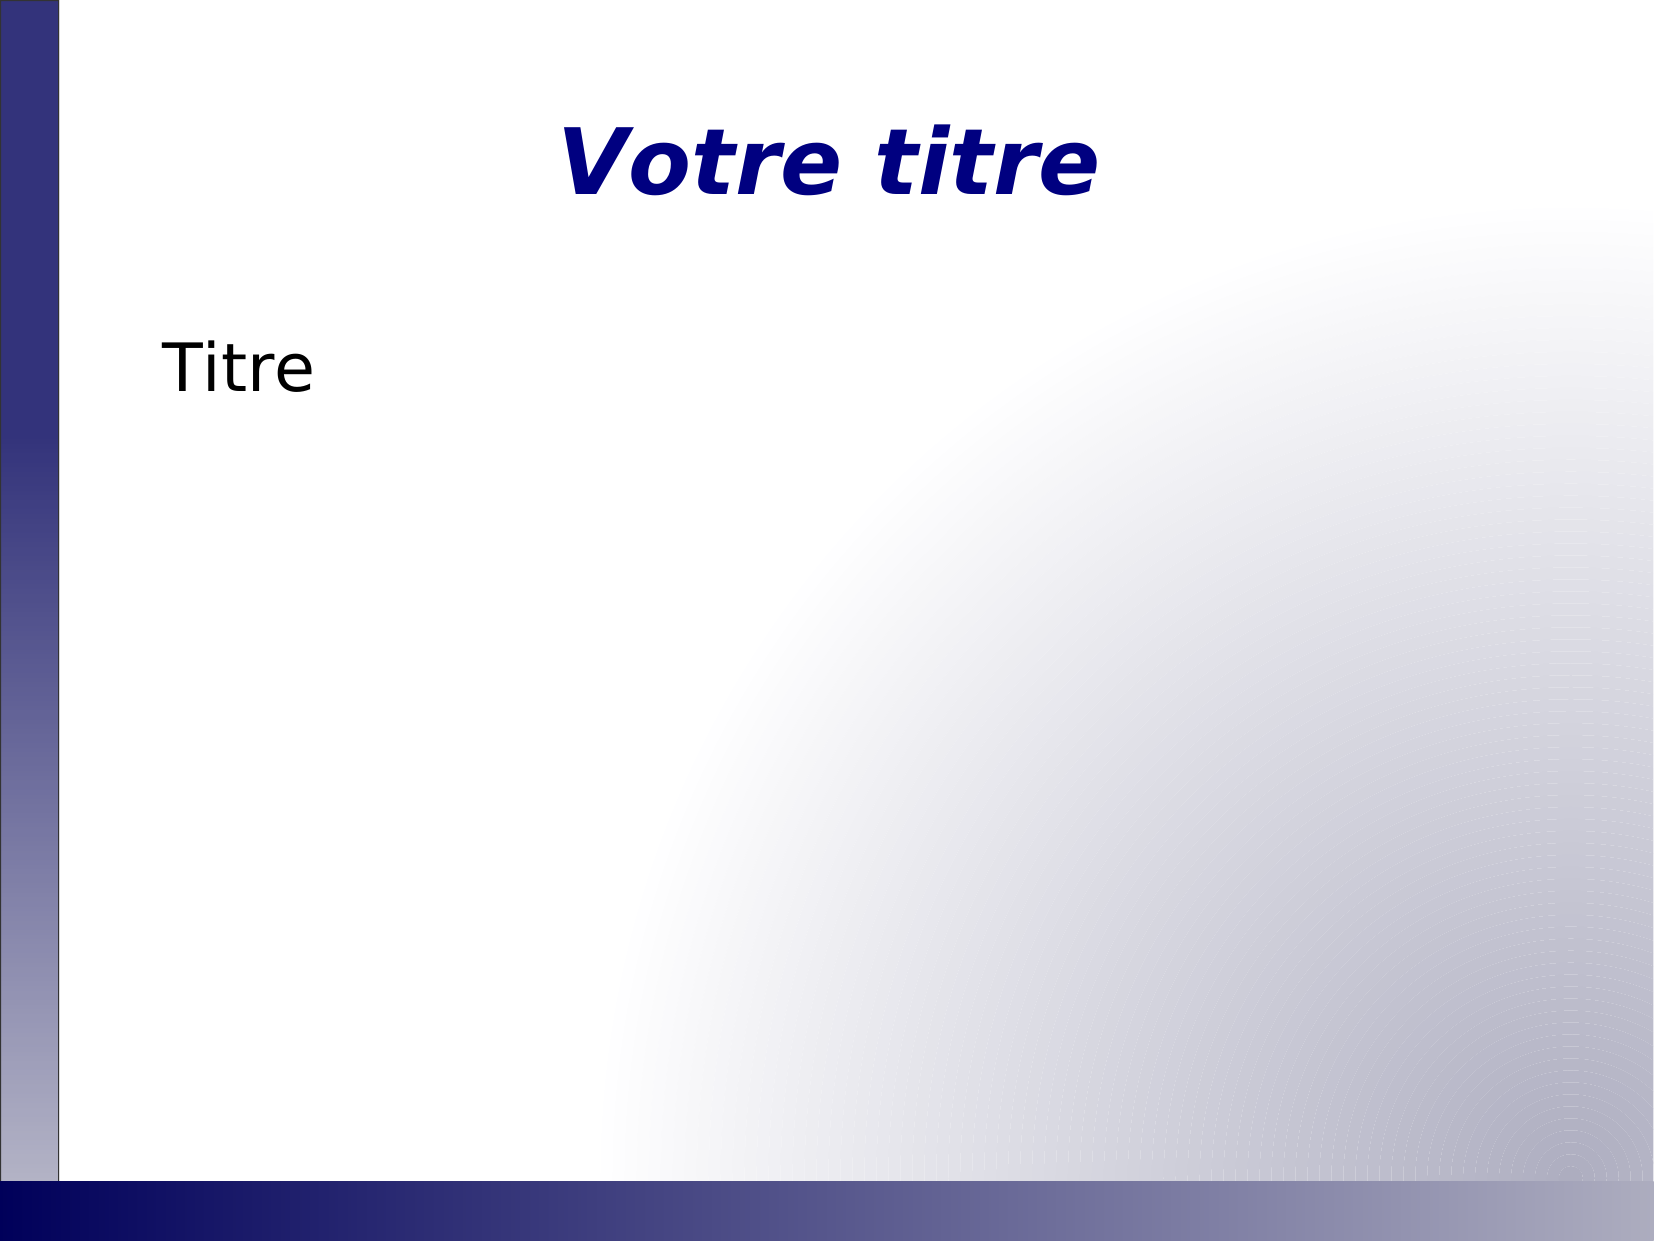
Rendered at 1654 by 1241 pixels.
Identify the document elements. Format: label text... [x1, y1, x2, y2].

title Votre titre [123, 59, 1536, 267]
list Titre [150, 329, 1506, 1123]
